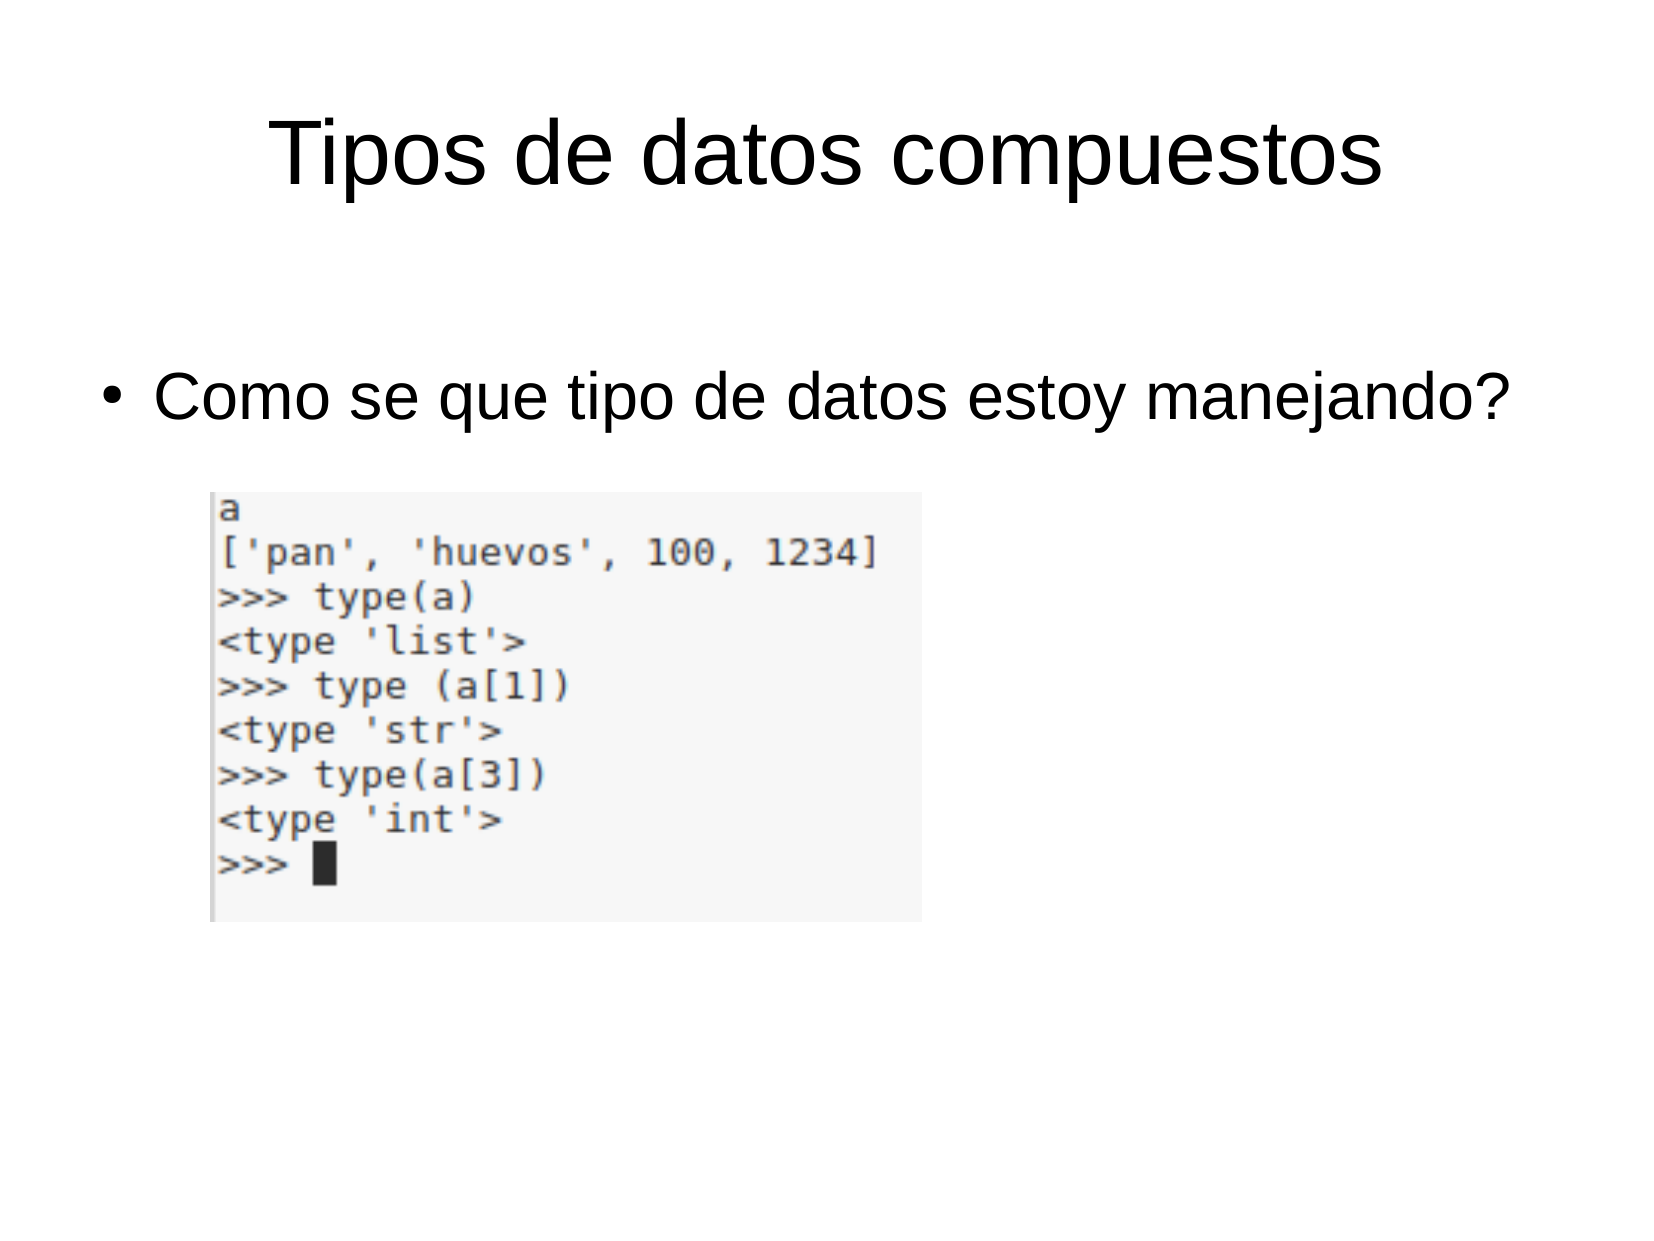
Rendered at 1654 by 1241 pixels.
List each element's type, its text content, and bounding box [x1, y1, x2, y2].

list Como se que tipo de datos estoy manejando? [82, 254, 1571, 591]
title Tipos de datos compuestos [82, 49, 1571, 254]
picture [210, 492, 922, 922]
